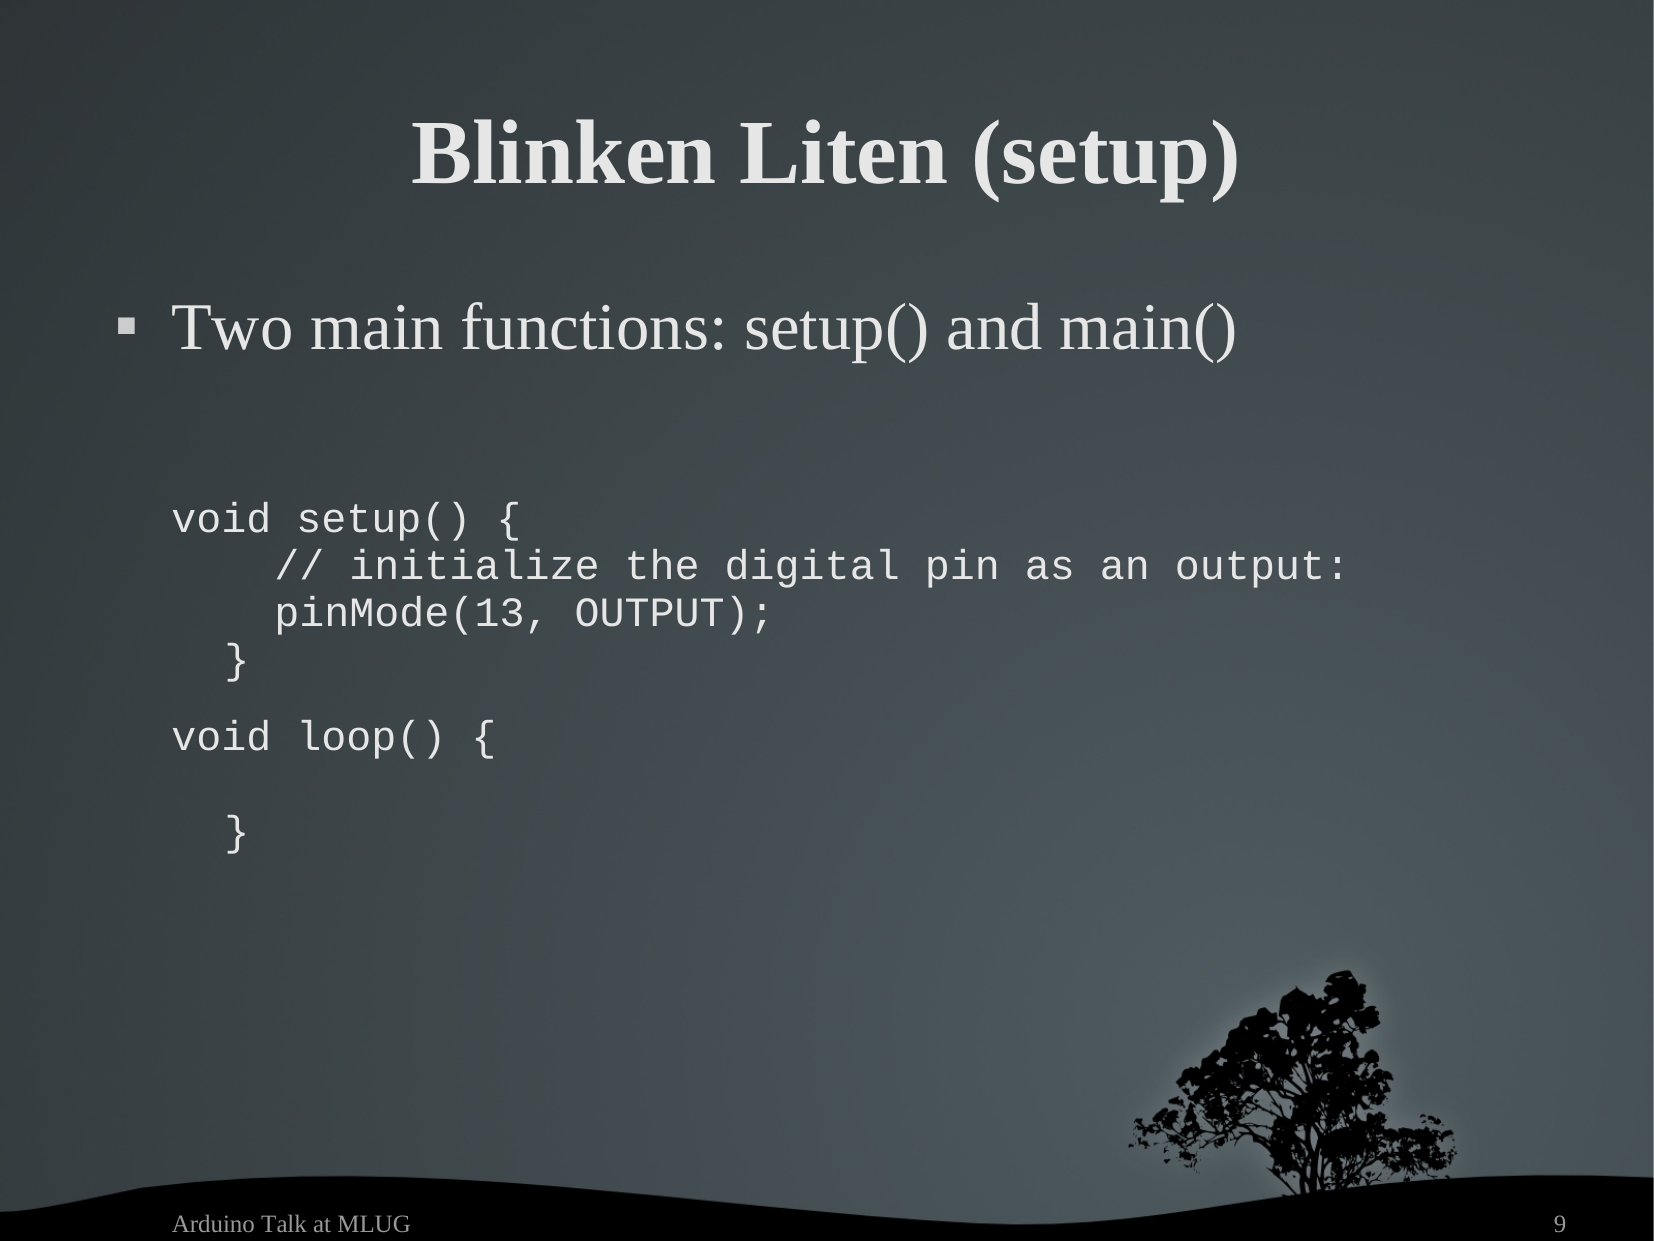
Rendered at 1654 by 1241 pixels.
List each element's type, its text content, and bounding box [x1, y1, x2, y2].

picture [0, 0, 1654, 1241]
list Two main functions: setup() and main() void setup() { // initialize the digital pin as an output: pinMode(13, OUTPUT); } void loop() { } [82, 290, 1571, 1094]
title Blinken Liten (setup) [82, 49, 1571, 257]
